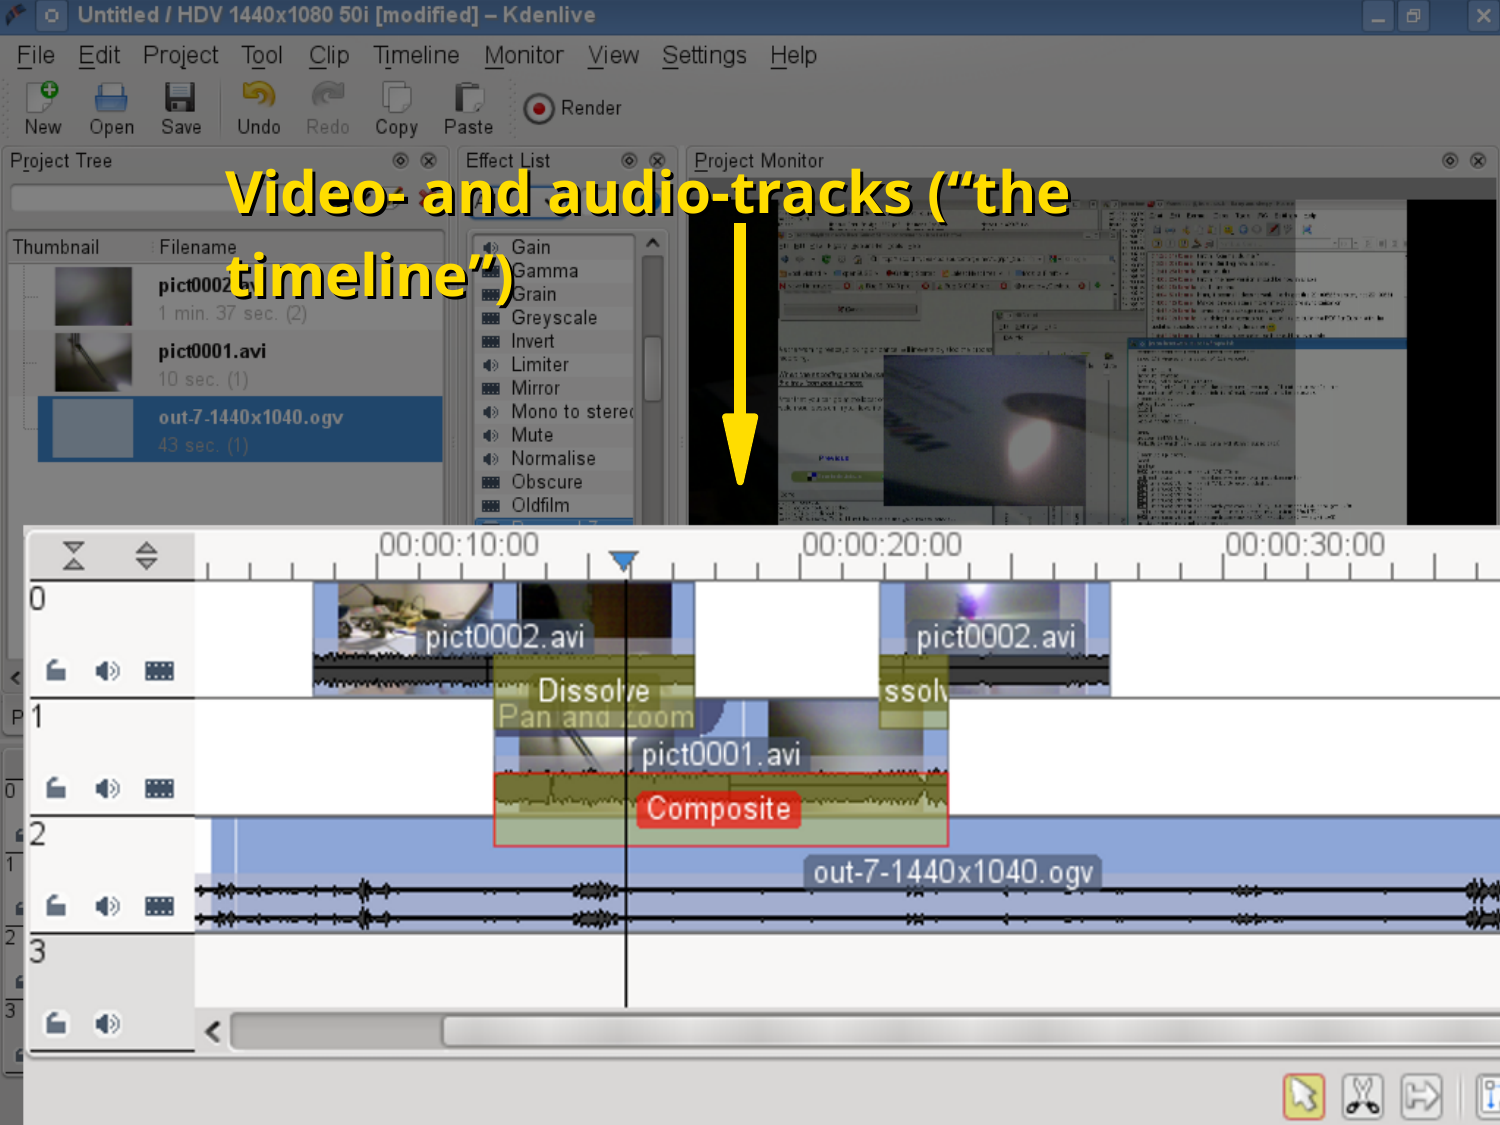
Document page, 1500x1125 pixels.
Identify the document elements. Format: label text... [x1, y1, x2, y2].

picture [0, 0, 1500, 1125]
text_box Video- and audio-tracks (“the timeline”) [210, 139, 1380, 223]
